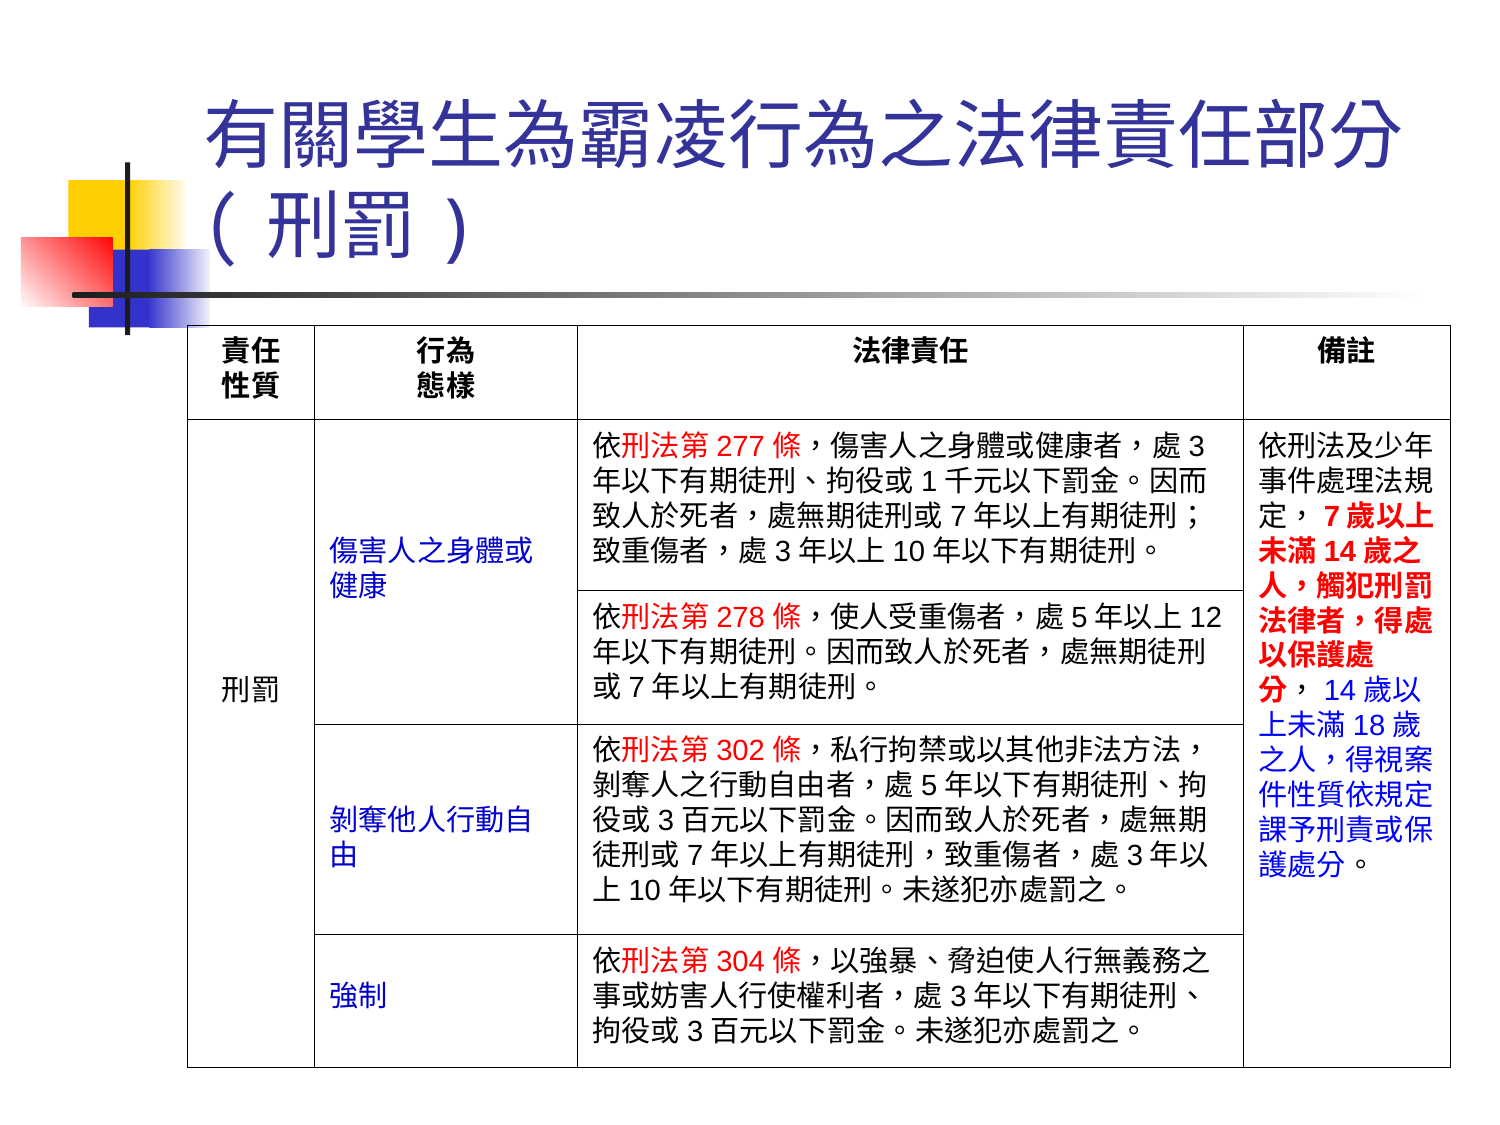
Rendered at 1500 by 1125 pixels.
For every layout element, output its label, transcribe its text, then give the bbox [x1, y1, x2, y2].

table_header 責任 性質 [188, 326, 314, 419]
table_cell 依刑法及少年事件處理法規定，7歲以上未滿14歲之人，觸犯刑罰法律者，得處以保護處分，14歲以上未滿18歲之人，得視案件性質依規定課予刑責或保護處分。 [1244, 420, 1450, 1067]
title 有關學生為霸凌行為之法律責任部分 (刑罰) [188, 35, 1468, 276]
table_cell 依刑法第302條，私行拘禁或以其他非法方法，剝奪人之行動自由者，處5年以下有期徒刑、拘役或3百元以下罰金。因而致人於死者，處無期徒刑或7年以上有期徒刑，致重傷者，處3年以上10年以下有期徒刑。未遂犯亦處罰之。 [578, 725, 1243, 934]
table_cell 依刑法第277條，傷害人之身體或健康者，處3年以下有期徒刑、拘役或1千元以下罰金。因而致人於死者，處無期徒刑或7年以上有期徒刑；致重傷者，處3年以上10年以下有期徒刑。 [578, 420, 1243, 590]
table_cell 刑罰 [188, 420, 314, 1067]
table_cell 剝奪他人行動自由 [315, 725, 577, 934]
table_header 備註 [1244, 326, 1450, 419]
table_cell 傷害人之身體或健康 [315, 420, 577, 724]
table_cell 依刑法第304條，以強暴、脅迫使人行無義務之事或妨害人行使權利者，處3年以下有期徒刑、拘役或3百元以下罰金。未遂犯亦處罰之。 [578, 935, 1243, 1067]
table_header 法律責任 [578, 326, 1243, 419]
table_cell 依刑法第278條，使人受重傷者，處5年以上12年以下有期徒刑。因而致人於死者，處無期徒刑或7年以上有期徒刑。 [578, 591, 1243, 724]
table_header 行為 態樣 [315, 326, 577, 419]
table_cell 強制 [315, 935, 577, 1067]
